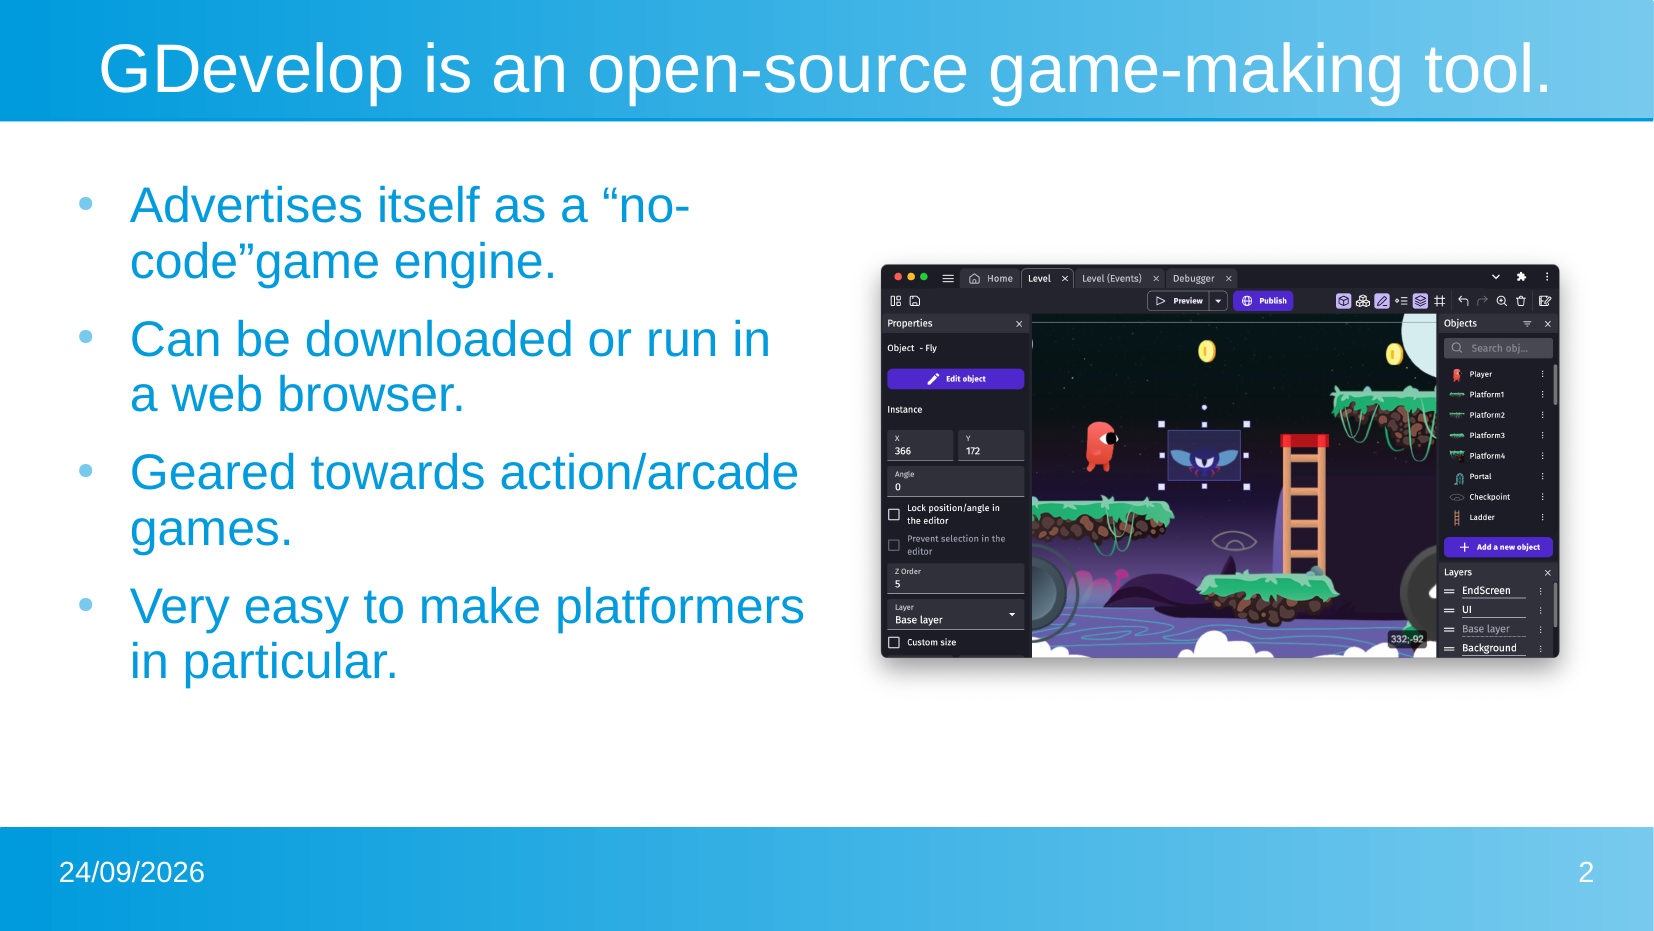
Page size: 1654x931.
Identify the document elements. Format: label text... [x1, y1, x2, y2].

list Advertises itself as a “no-code”game engine. Can be downloaded or run in a web browser. Geared towards action/arcade games. Very easy to make platformers in particular. [59, 177, 809, 768]
picture [845, 240, 1595, 705]
title GDevelop is an open-source game-making tool. [59, 29, 1595, 108]
